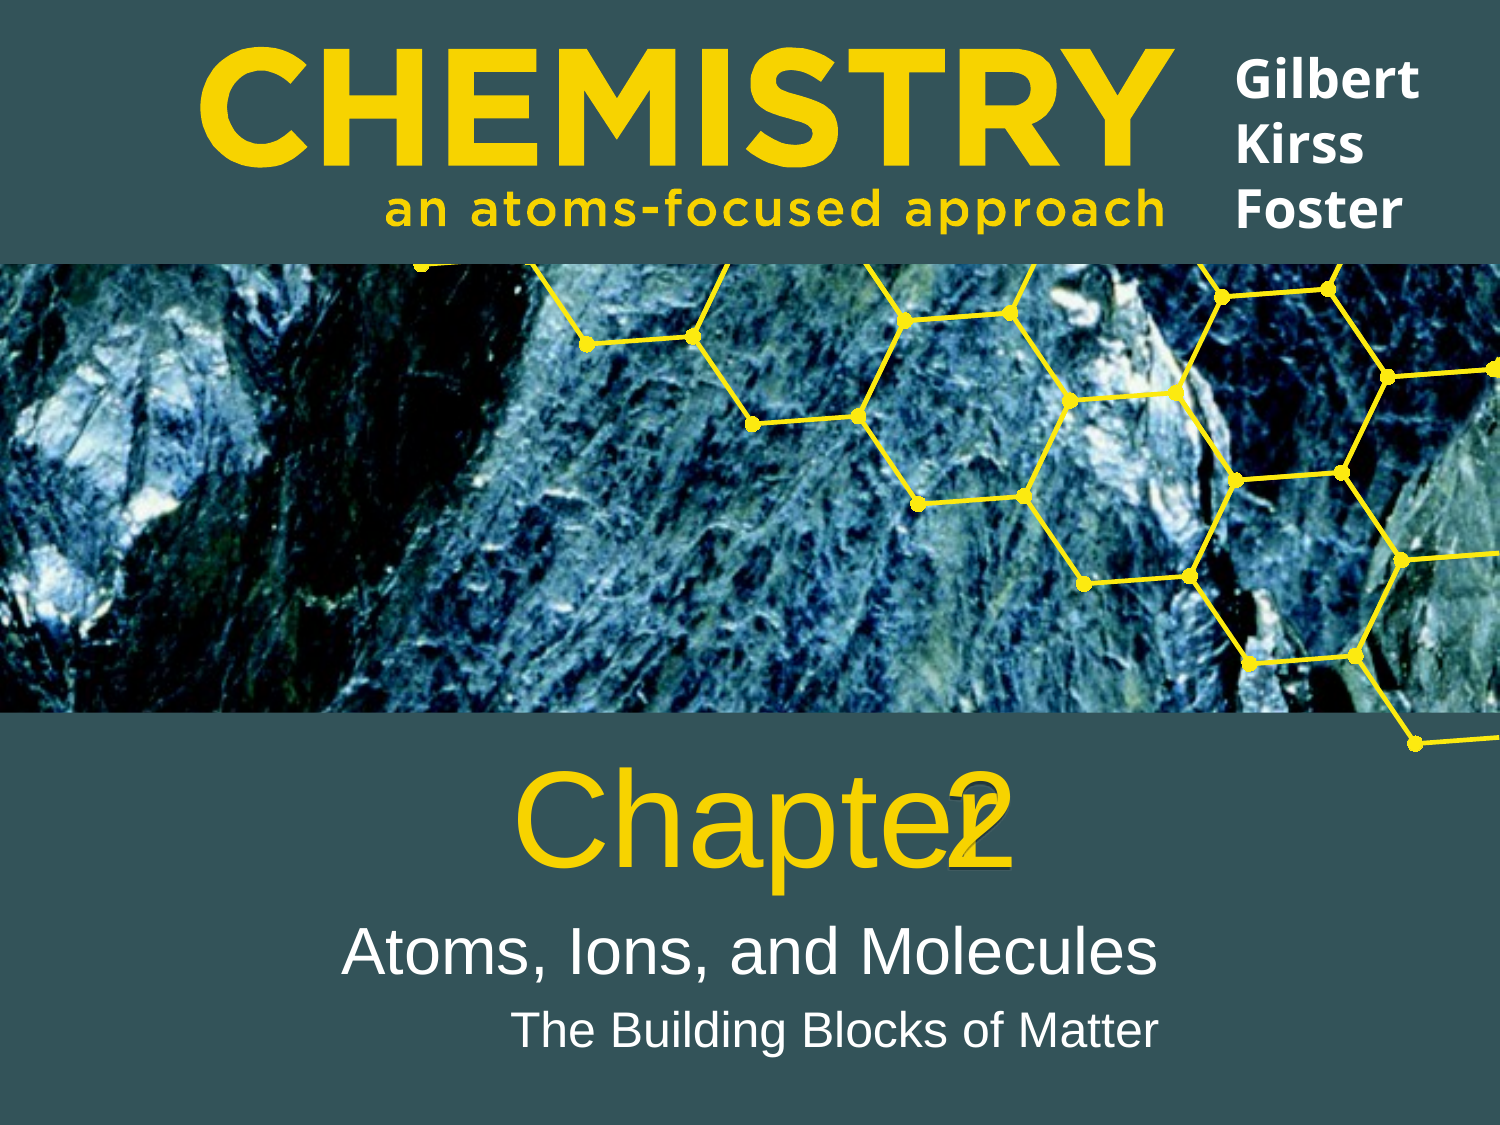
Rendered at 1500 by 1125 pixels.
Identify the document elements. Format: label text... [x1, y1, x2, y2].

subtitle Atoms, Ions, and Molecules The Building Blocks of Matter [125, 900, 1175, 1113]
picture [865, 316, 1064, 501]
picture [1030, 396, 1229, 580]
picture [1348, 373, 1500, 557]
picture [1197, 476, 1395, 661]
picture [0, 264, 1390, 712]
picture [1017, 264, 1216, 397]
title 2 [942, 725, 1175, 900]
picture [699, 264, 898, 421]
picture [1183, 292, 1382, 477]
picture [536, 264, 724, 341]
picture [1204, 264, 1336, 293]
picture [1334, 264, 1500, 374]
picture [1362, 556, 1500, 712]
picture [870, 264, 1031, 317]
